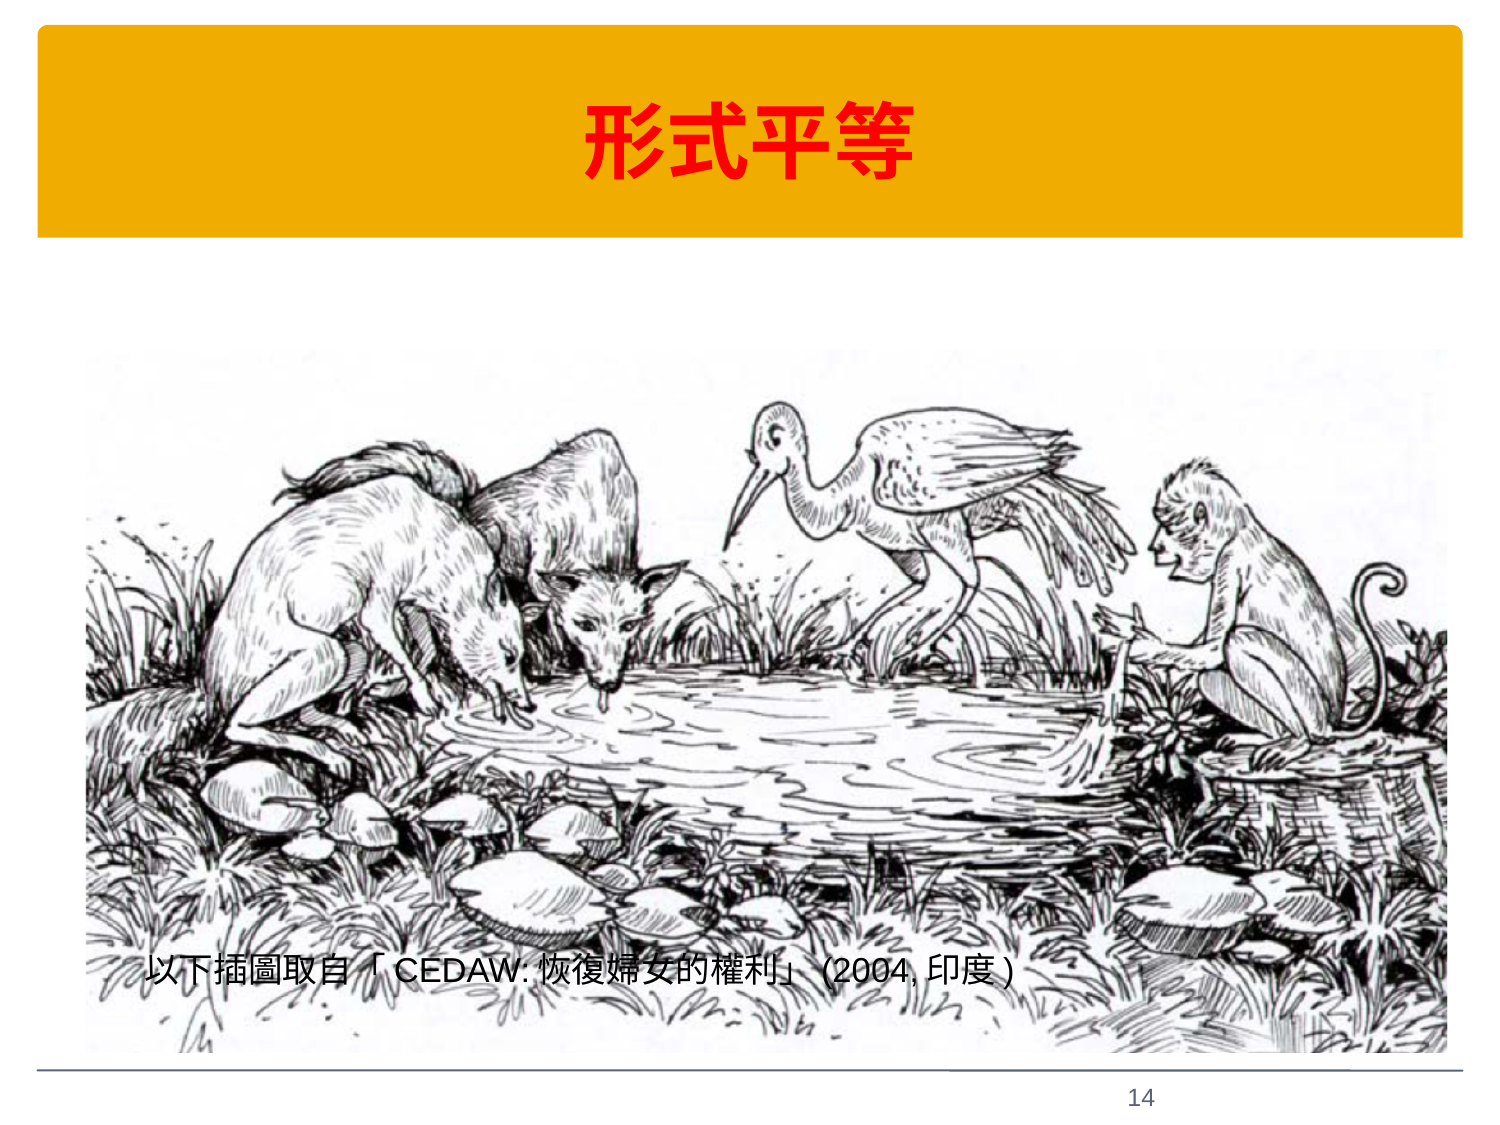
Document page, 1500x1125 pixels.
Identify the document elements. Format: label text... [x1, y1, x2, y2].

list 以下插圖取自「CEDAW:恢復婦女的權利」(2004,印度) [88, 255, 1412, 1000]
picture [76, 350, 1454, 1053]
title 形式平等 [50, 45, 1451, 233]
text_box 14 [1112, 1069, 1463, 1123]
